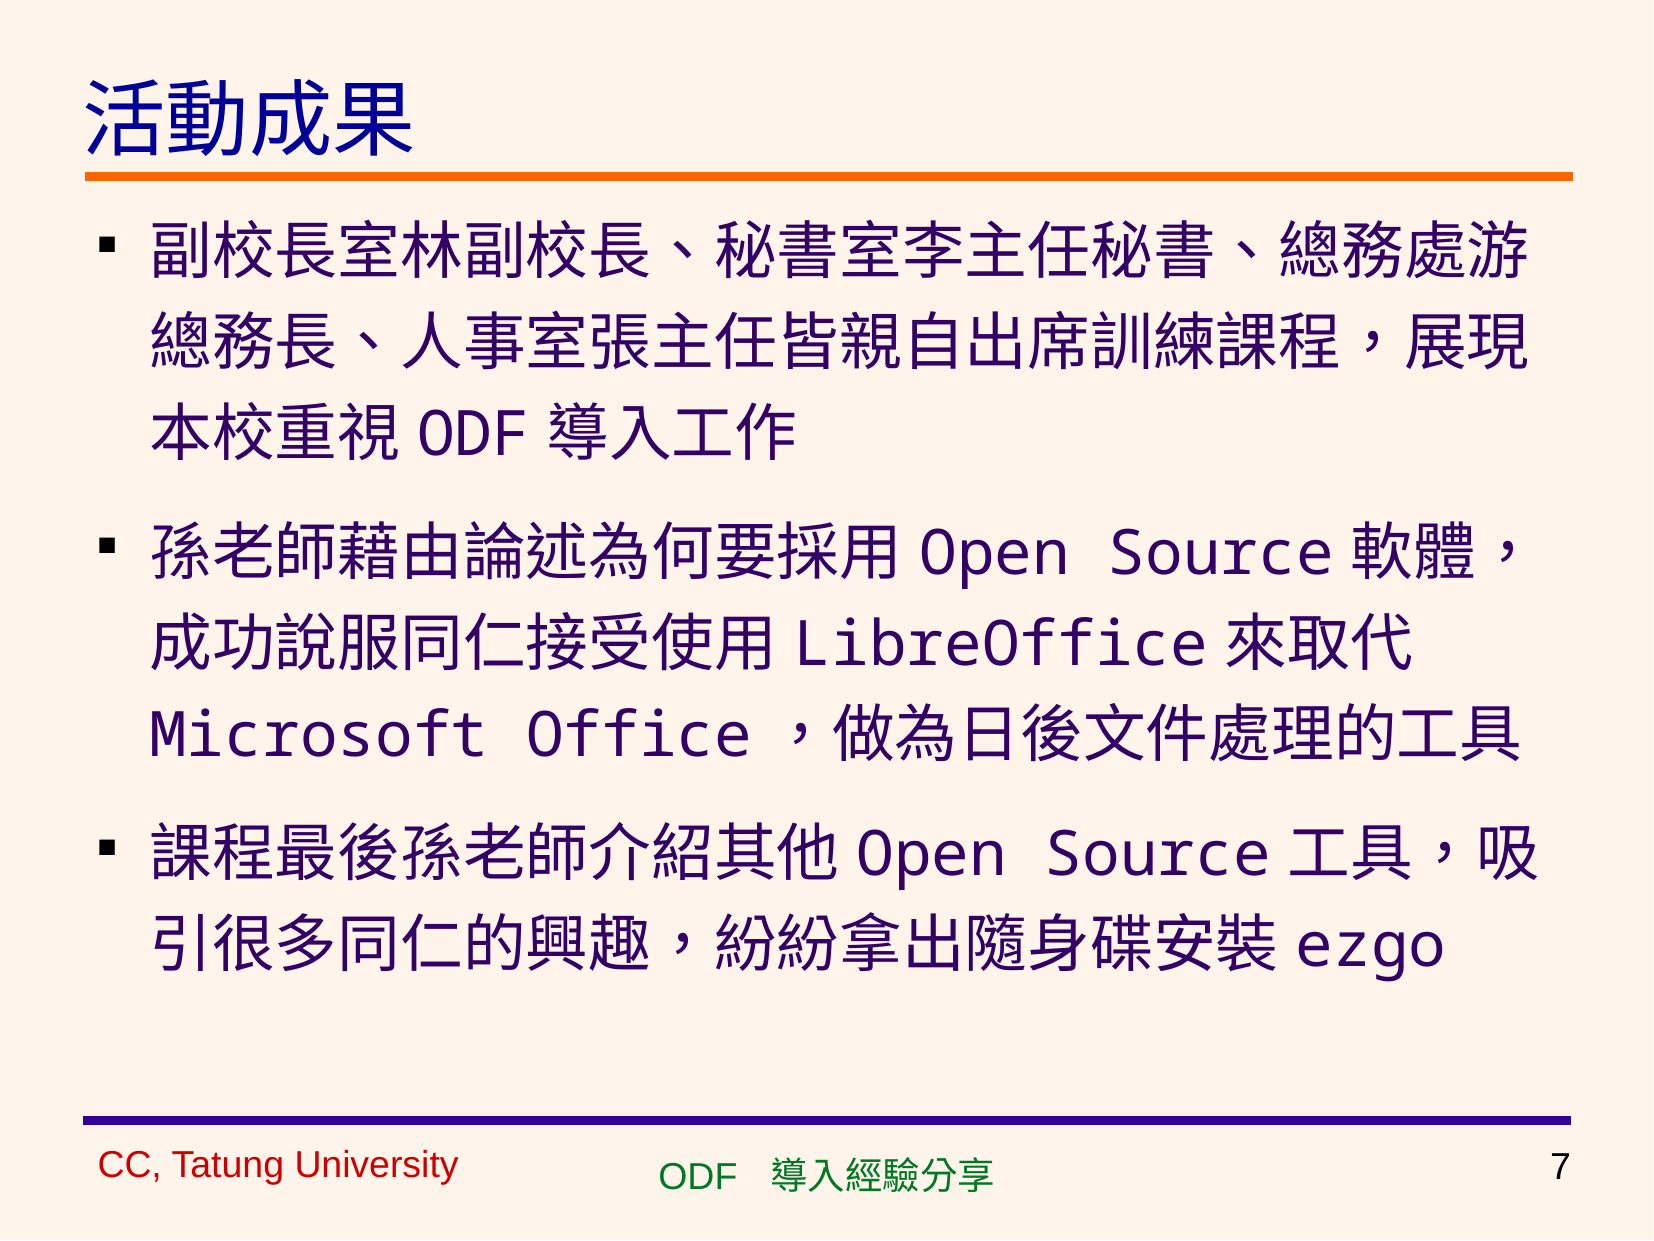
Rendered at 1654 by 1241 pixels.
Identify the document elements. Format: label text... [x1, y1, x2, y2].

title 活動成果 [82, 49, 1571, 178]
list 副校長室林副校長、秘書室李主任秘書、總務處游總務長、人事室張主任皆親自出席訓練課程，展現本校重視ODF導入工作 孫老師藉由論述為何要採用Open Source軟體，成功說服同仁接受使用LibreOffice來取代Microsoft Office，做為日後文件處理的工具 課程最後孫老師介紹其他Open Source工具，吸引很多同仁的興趣，紛紛拿出隨身碟安裝ezgo [82, 200, 1571, 1111]
